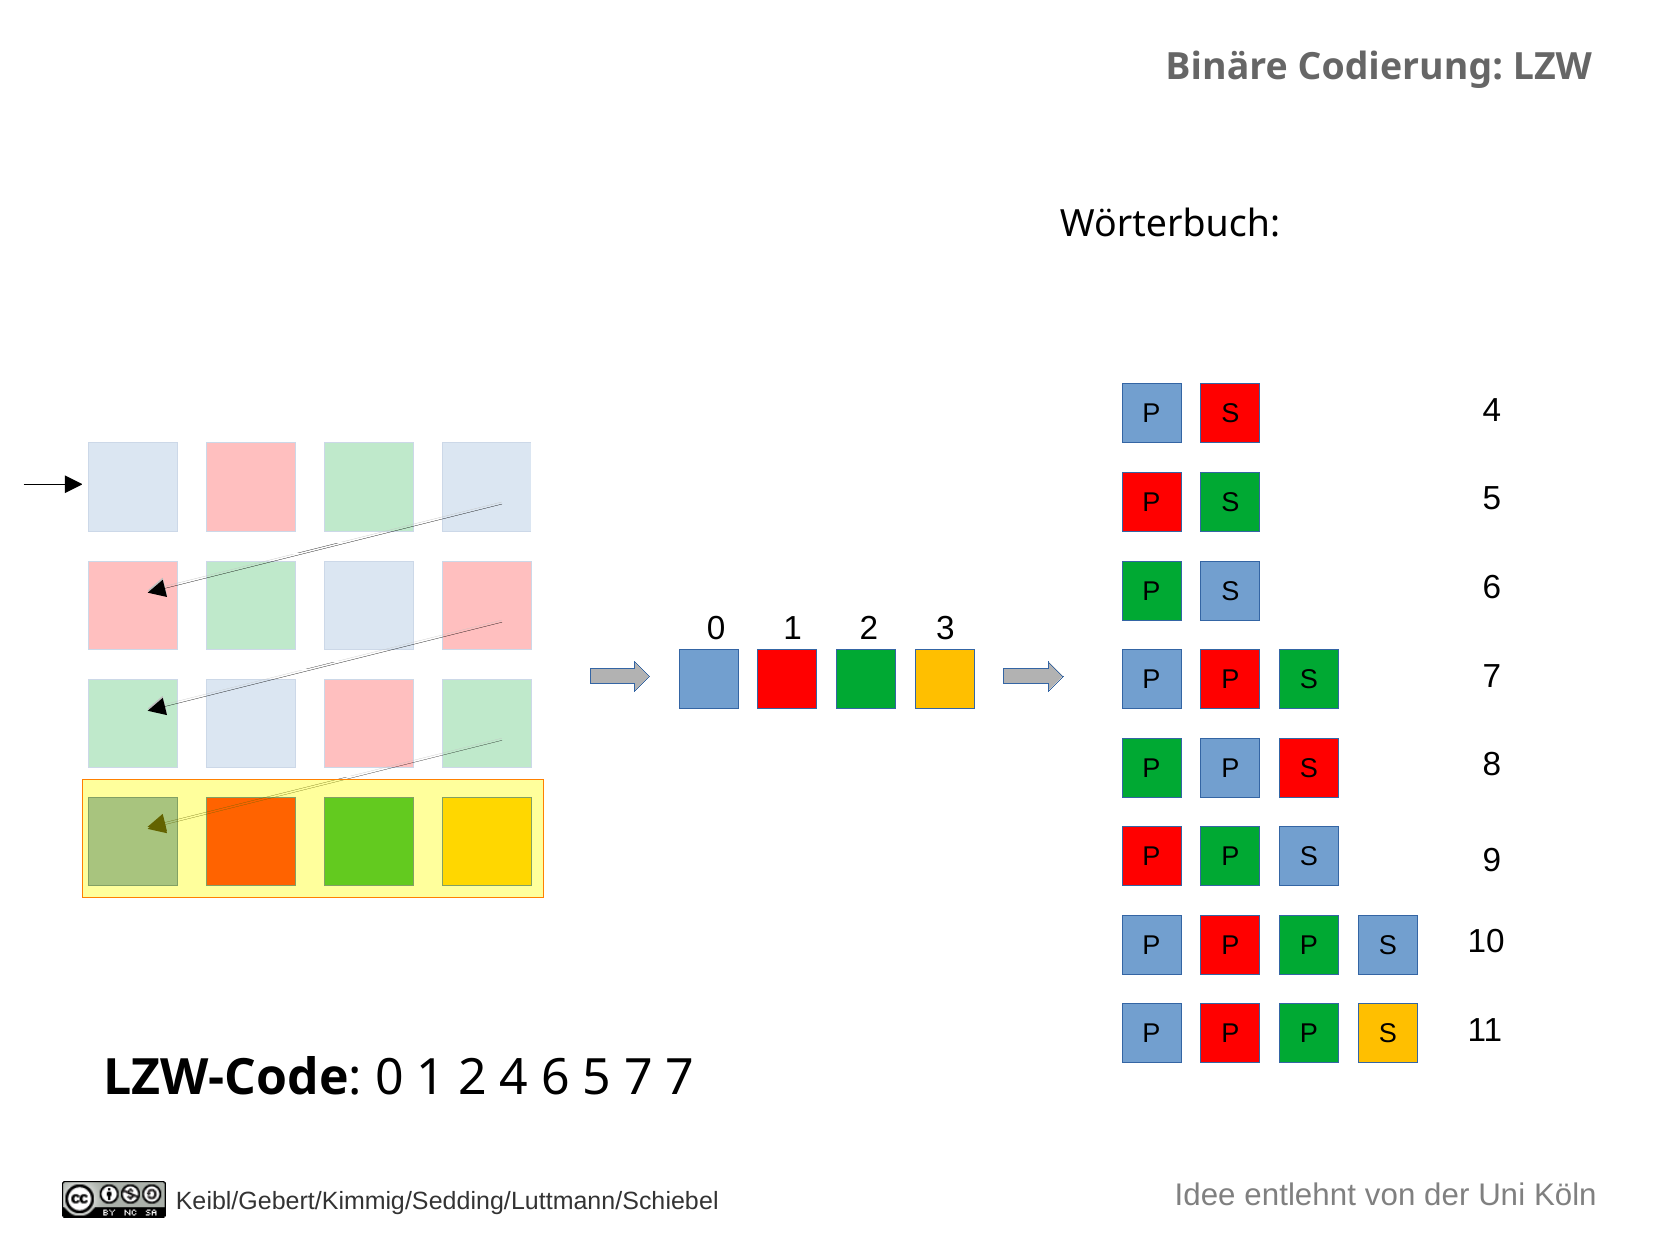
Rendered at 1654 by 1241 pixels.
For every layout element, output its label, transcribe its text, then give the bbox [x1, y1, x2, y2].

text_box [71, 669, 562, 777]
text_box P [1200, 915, 1260, 975]
text_box S [1279, 826, 1339, 886]
text_box [590, 661, 650, 692]
text_box [915, 649, 975, 709]
text_box S [1200, 561, 1260, 621]
text_box 8 [1467, 738, 1506, 791]
text_box P [1122, 915, 1182, 975]
text_box 7 [1467, 649, 1506, 702]
picture [62, 1181, 166, 1218]
text_box S [1279, 649, 1339, 709]
text_box P [1122, 383, 1182, 443]
text_box P [1122, 826, 1182, 886]
text_box Idee entlehnt von der Uni Köln [1145, 1169, 1613, 1219]
text_box P [1200, 1003, 1260, 1063]
text_box S [1358, 1003, 1418, 1063]
text_box 10 [1452, 915, 1536, 975]
text_box 9 [1467, 833, 1506, 886]
text_box P [1122, 649, 1182, 709]
text_box 6 [1467, 561, 1506, 613]
text_box 4 [1467, 383, 1506, 436]
text_box 11 [1452, 1003, 1536, 1063]
text_box P [1122, 472, 1182, 532]
text_box [836, 649, 896, 709]
text_box 2 [844, 602, 884, 655]
text_box [82, 779, 544, 898]
text_box P [1122, 561, 1182, 621]
text_box 3 [921, 602, 960, 655]
text_box S [1279, 738, 1339, 798]
text_box 5 [1467, 472, 1506, 525]
text_box [757, 649, 817, 709]
text_box P [1279, 915, 1339, 975]
text_box P [1200, 826, 1260, 886]
text_box [1003, 661, 1064, 692]
text_box S [1358, 915, 1418, 975]
text_box 1 [768, 602, 807, 655]
text_box LZW-Code: 0 1 2 4 6 5 7 7 [88, 1033, 1565, 1105]
text_box P [1122, 738, 1182, 798]
text_box [82, 434, 532, 543]
text_box P [1122, 1003, 1182, 1063]
text_box 0 [692, 602, 731, 655]
text_box P [1200, 649, 1260, 709]
text_box Wörterbuch: [1045, 189, 1548, 246]
text_box [83, 553, 554, 662]
text_box S [1200, 472, 1260, 532]
text_box S [1200, 383, 1260, 443]
text_box P [1200, 738, 1260, 798]
text_box P [1279, 1003, 1339, 1063]
text_box Binäre Codierung: LZW [1150, 31, 1610, 83]
text_box [679, 649, 739, 709]
